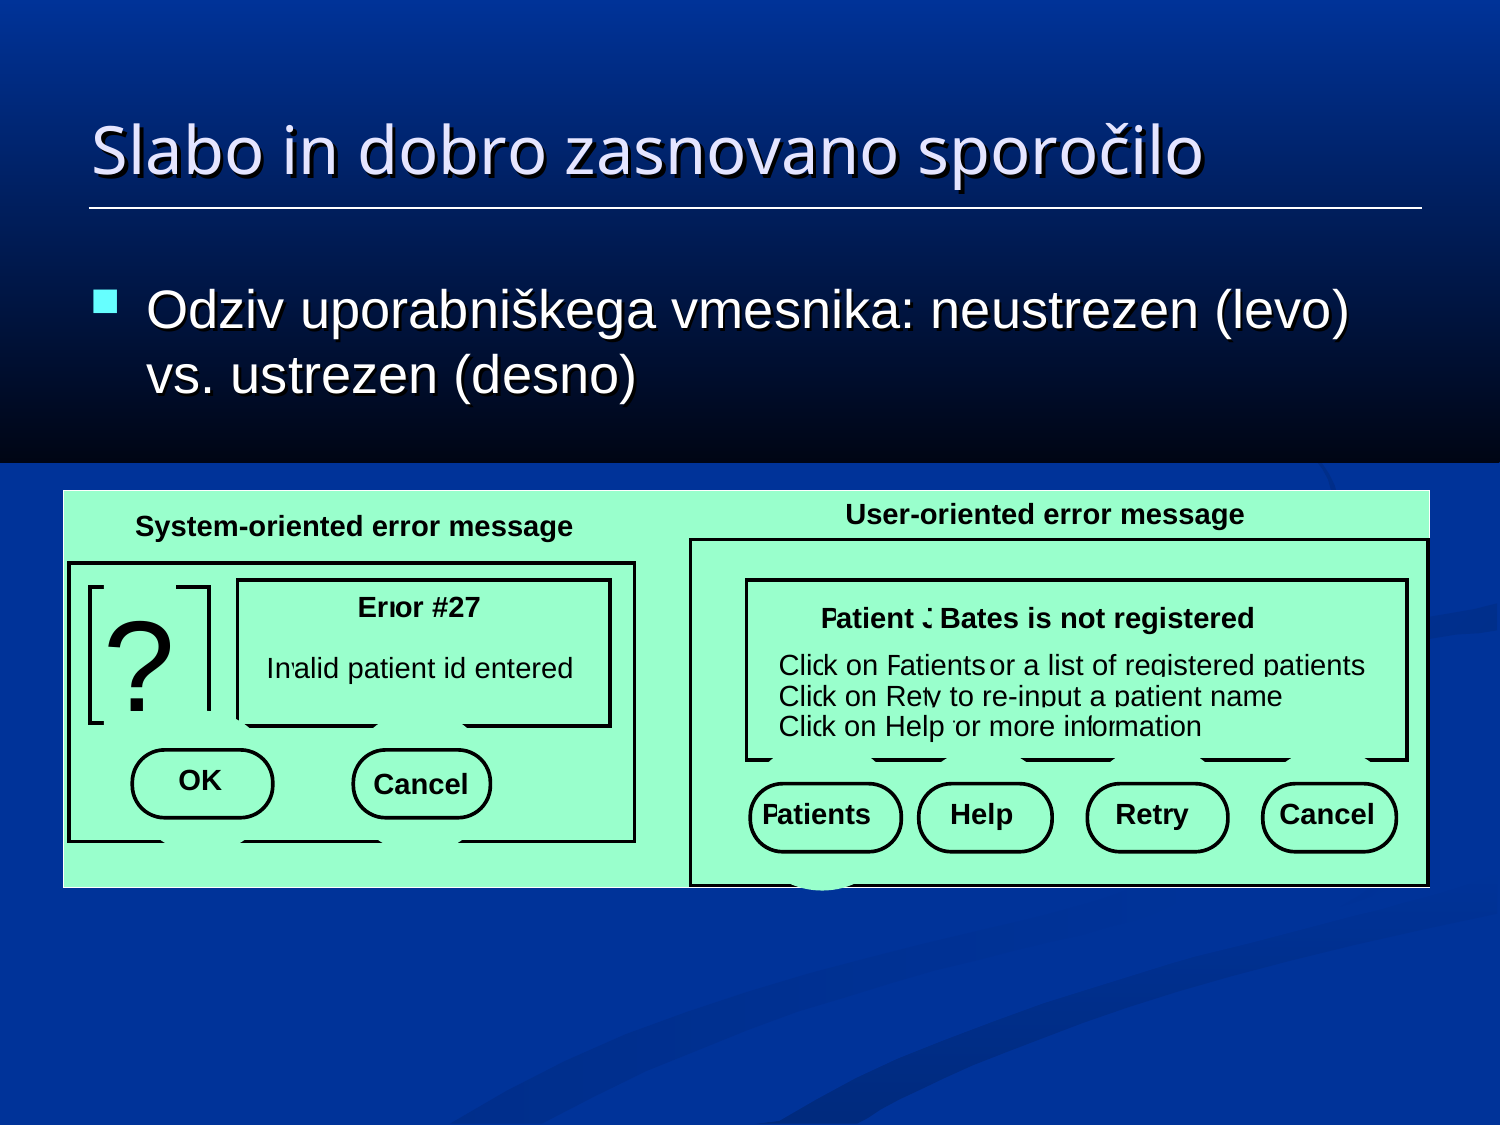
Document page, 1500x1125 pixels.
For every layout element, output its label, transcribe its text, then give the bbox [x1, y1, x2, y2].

text_box [63, 490, 74, 888]
text_box [1424, 490, 1430, 888]
list Odziv uporabniškega vmesnika: neustrezen (levo) vs. ustrezen (desno) [74, 267, 1424, 1094]
text_box Slabo in dobro zasnovano sporočilo [76, 54, 1352, 242]
